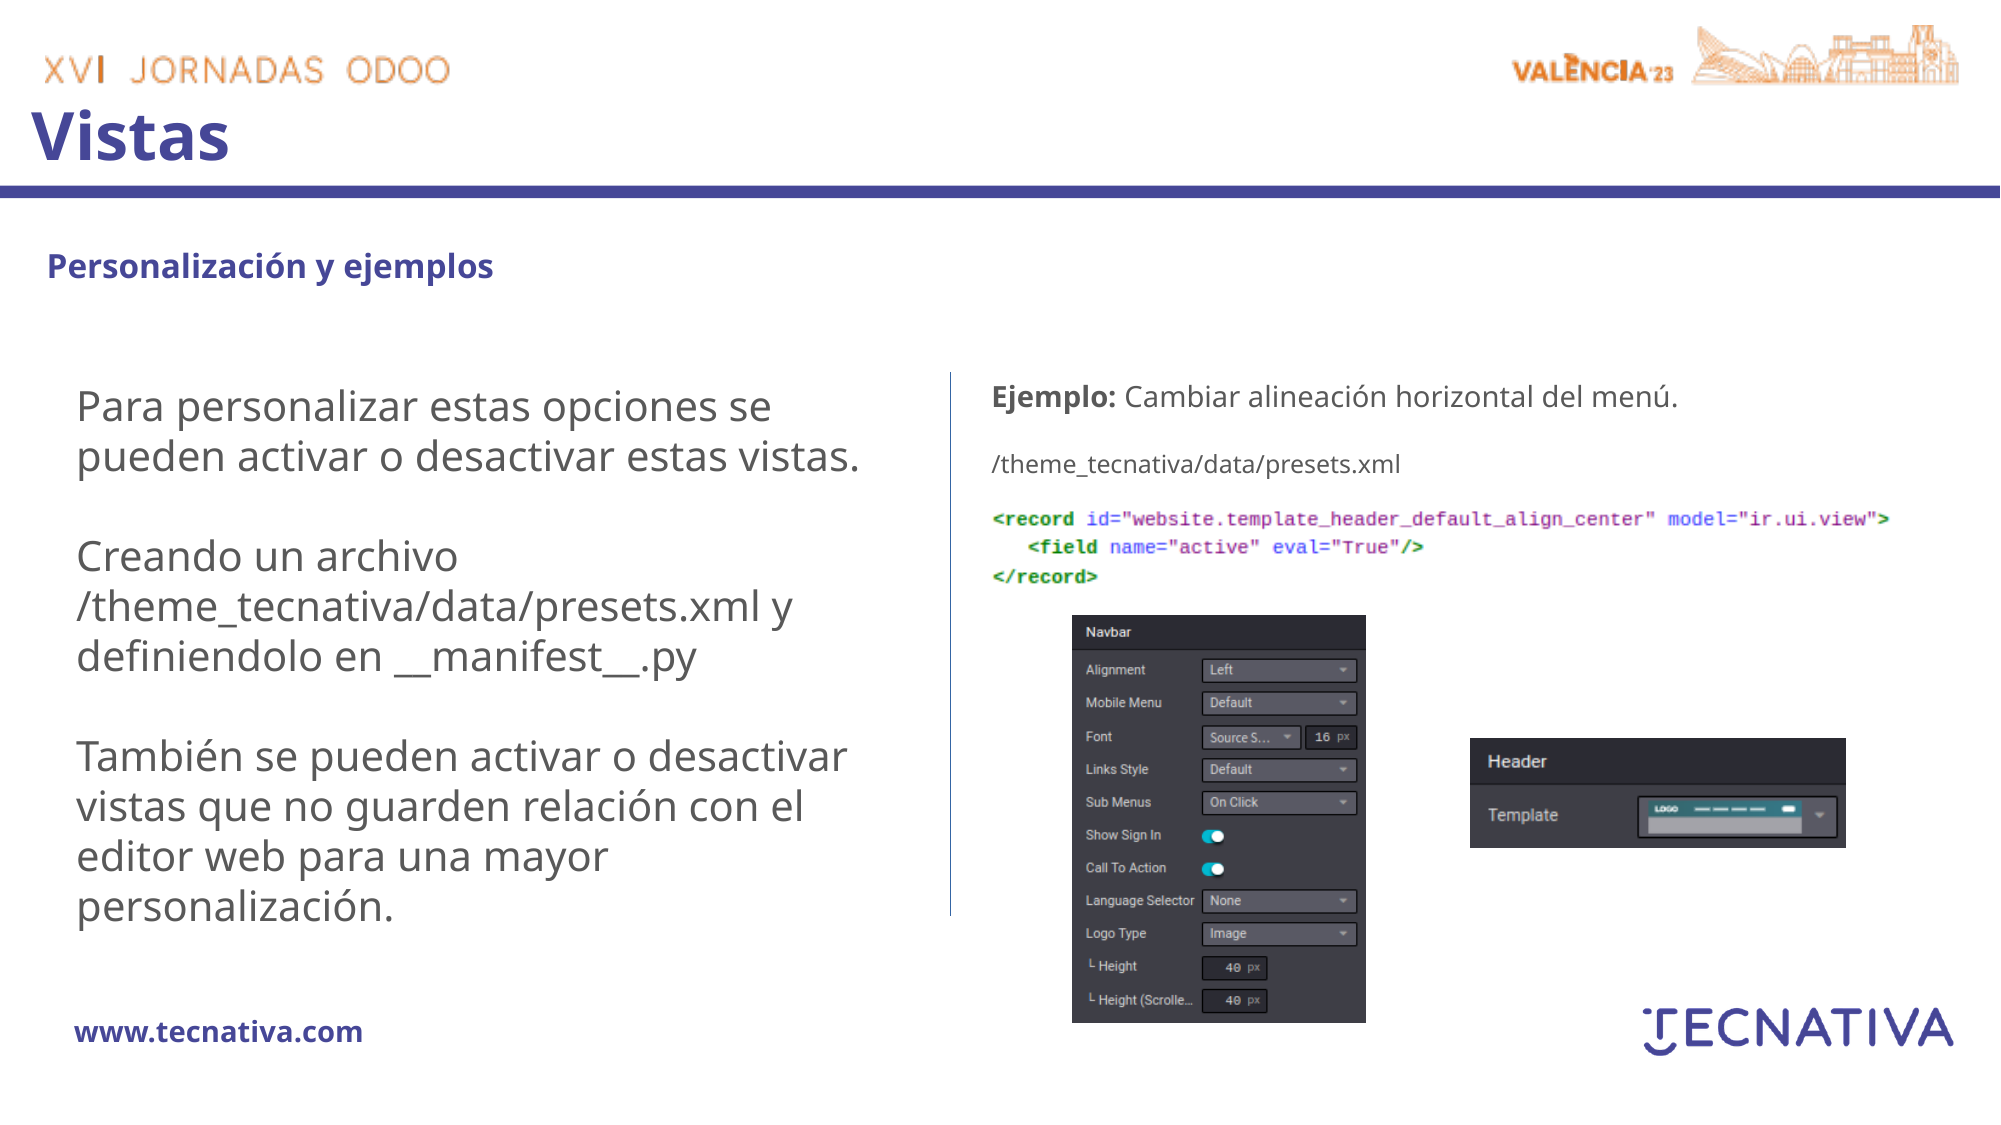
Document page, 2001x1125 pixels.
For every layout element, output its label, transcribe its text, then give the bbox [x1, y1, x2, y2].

picture [45, 25, 1959, 95]
text_box Vistas [31, 102, 1979, 207]
text_box Personalización y ejemplos [31, 241, 1063, 293]
picture [982, 503, 2000, 594]
picture [1470, 738, 1846, 848]
text_box Para personalizar estas opciones se pueden activar o desactivar estas vistas. Creando un archivo /theme_tecnativa/data/presets.xml y definiendolo en __manifest__.py También se pueden activar o desactivar vistas que no guarden relación con el editor web para una mayor personalización. [61, 372, 945, 973]
picture [1610, 977, 1983, 1080]
picture [1072, 615, 1366, 1023]
text_box www.tecnativa.com [58, 1009, 1091, 1057]
text_box Ejemplo: Cambiar alineación horizontal del menú. /theme_tecnativa/data/presets.xml [976, 370, 1890, 603]
